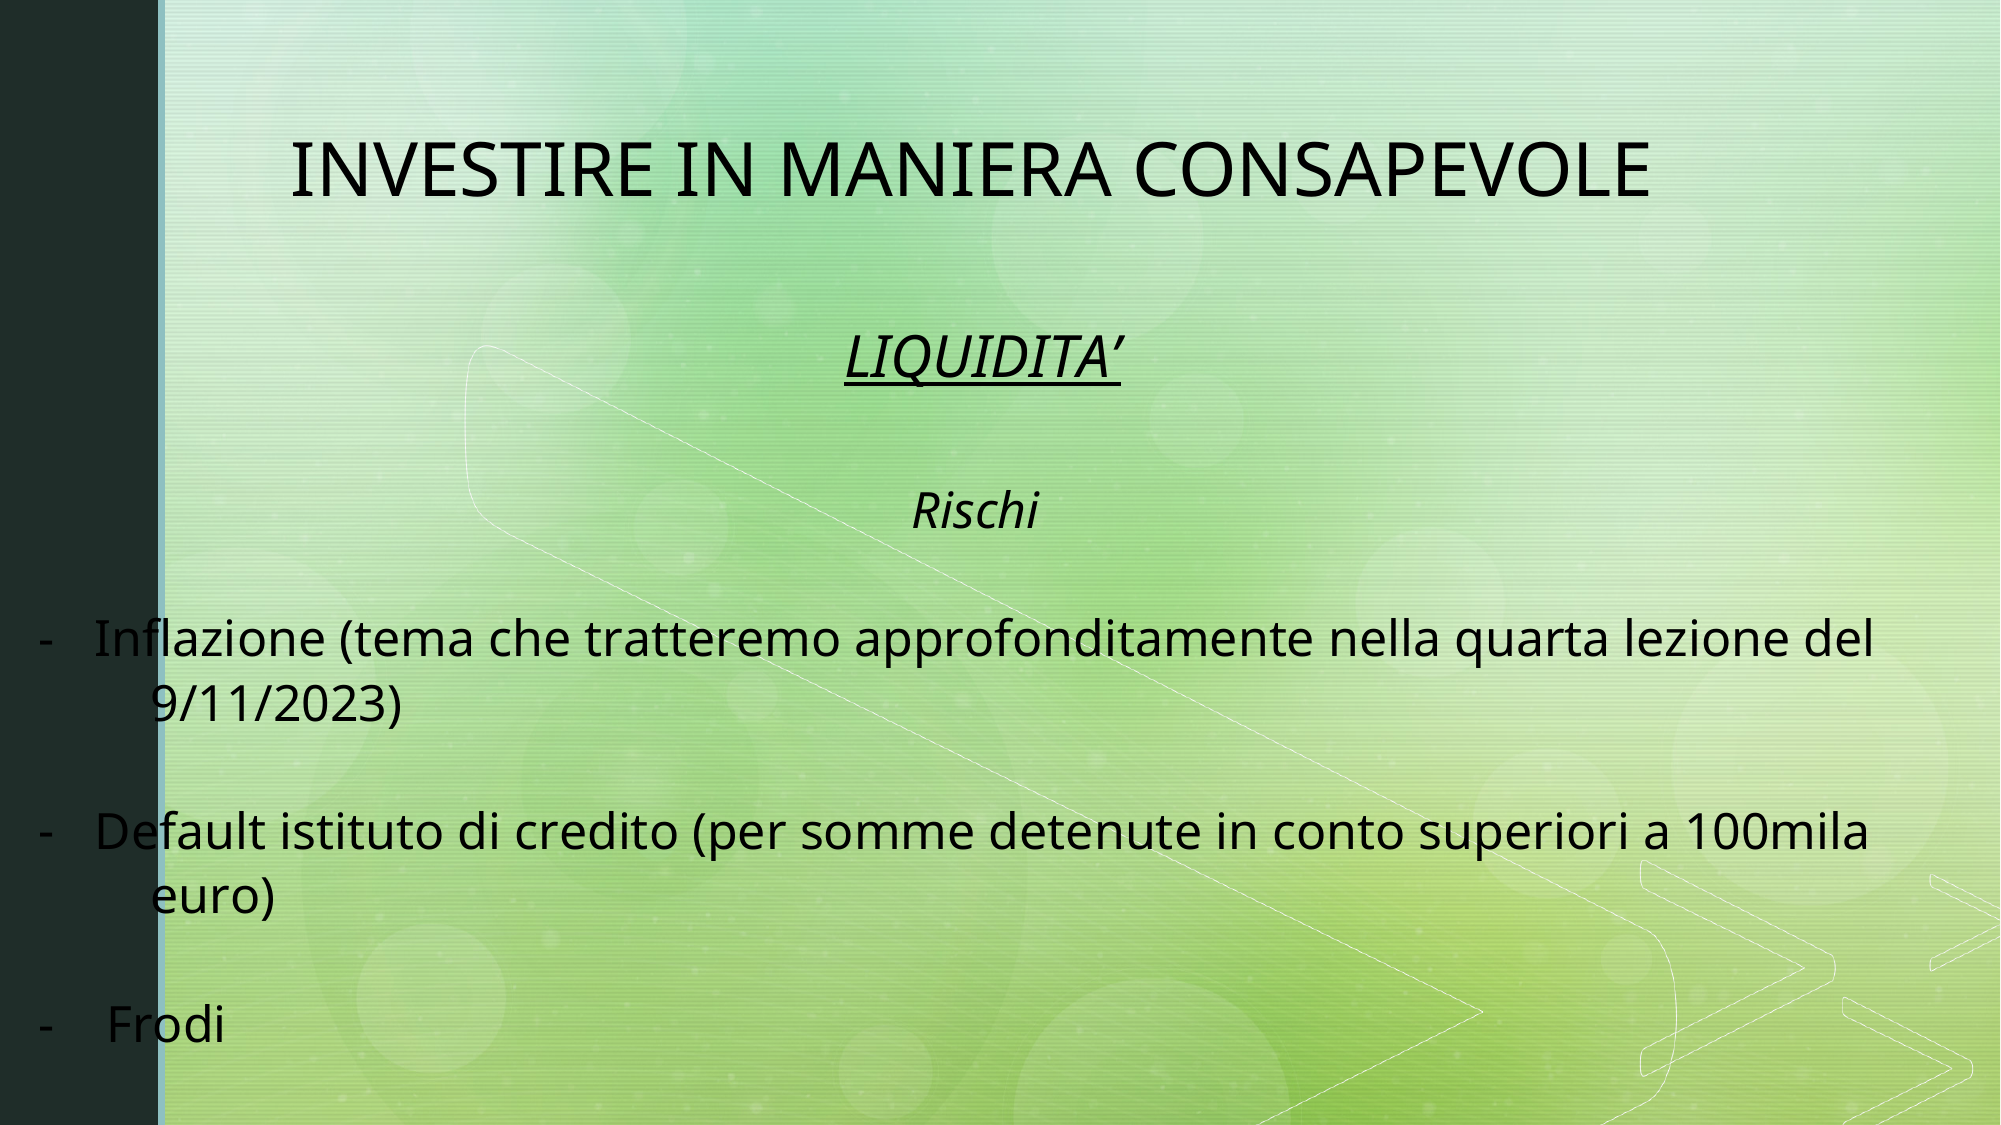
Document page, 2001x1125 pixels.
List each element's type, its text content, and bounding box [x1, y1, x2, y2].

text_box INVESTIRE IN MANIERA CONSAPEVOLE LIQUIDITA’ Rischi Inflazione (tema che tratteremo approfonditamente nella quarta lezione del 9/11/2023) Default istituto di credito (per somme detenute in conto superiori a 100mila euro) - Frodi [23, 108, 1942, 1066]
